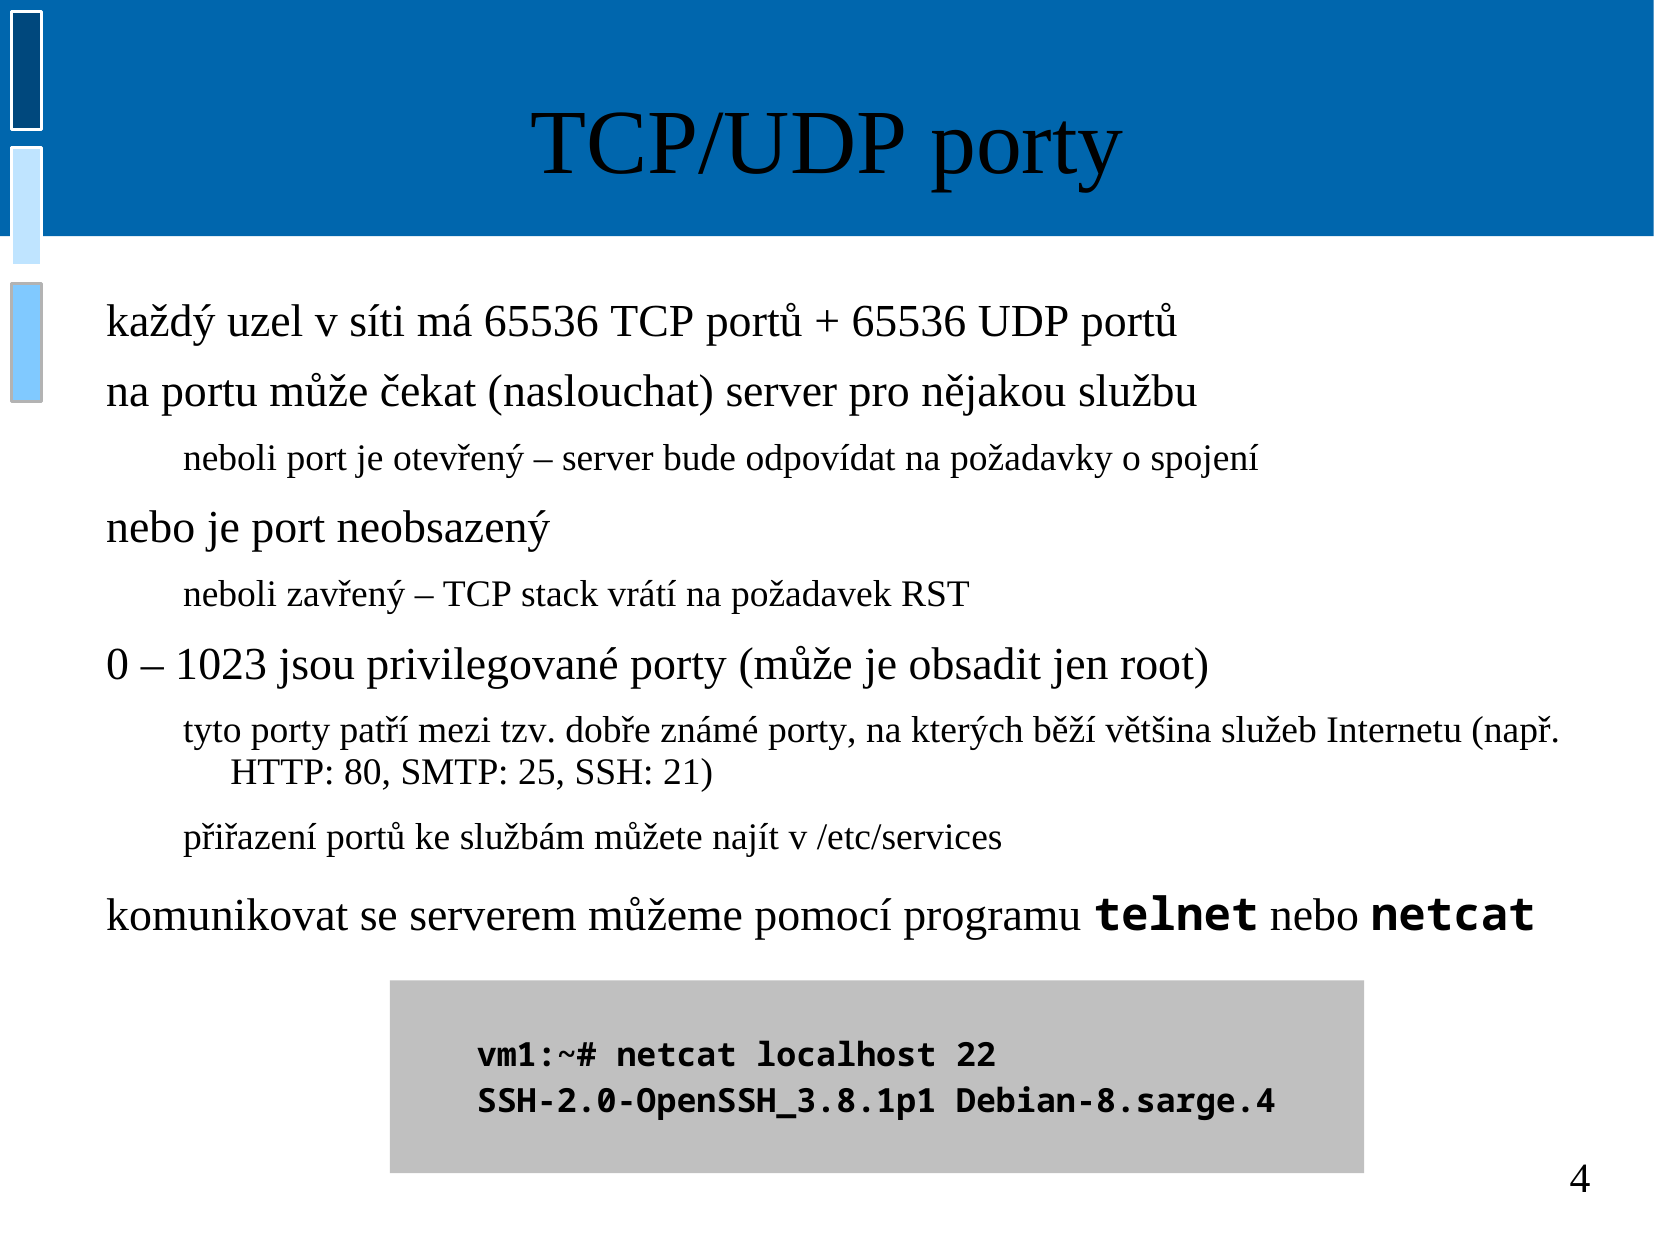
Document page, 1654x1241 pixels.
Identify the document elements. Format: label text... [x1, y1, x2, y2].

title TCP/UDP porty [121, 49, 1534, 237]
text_box vm1:~# netcat localhost 22 SSH-2.0-OpenSSH_3.8.1p1 Debian-8.sarge.4 [389, 980, 1365, 1167]
list každý uzel v síti má 65536 TCP portů + 65536 UDP portů na portu může čekat (naslouchat) server pro nějakou službu neboli port je otevřený – server bude odpovídat na požadavky o spojení nebo je port neobsazený neboli zavřený – TCP stack vrátí na požadavek RST 0 – 1023 jsou privilegované porty (může je obsadit jen root) tyto porty patří mezi tzv. dobře známé porty, na kterých běží většina služeb Internetu (např. HTTP: 80, SMTP: 25, SSH: 21) přiřazení portů ke službám můžete najít v /etc/services komunikovat se serverem můžeme pomocí programu telnet nebo netcat [88, 295, 1595, 1182]
